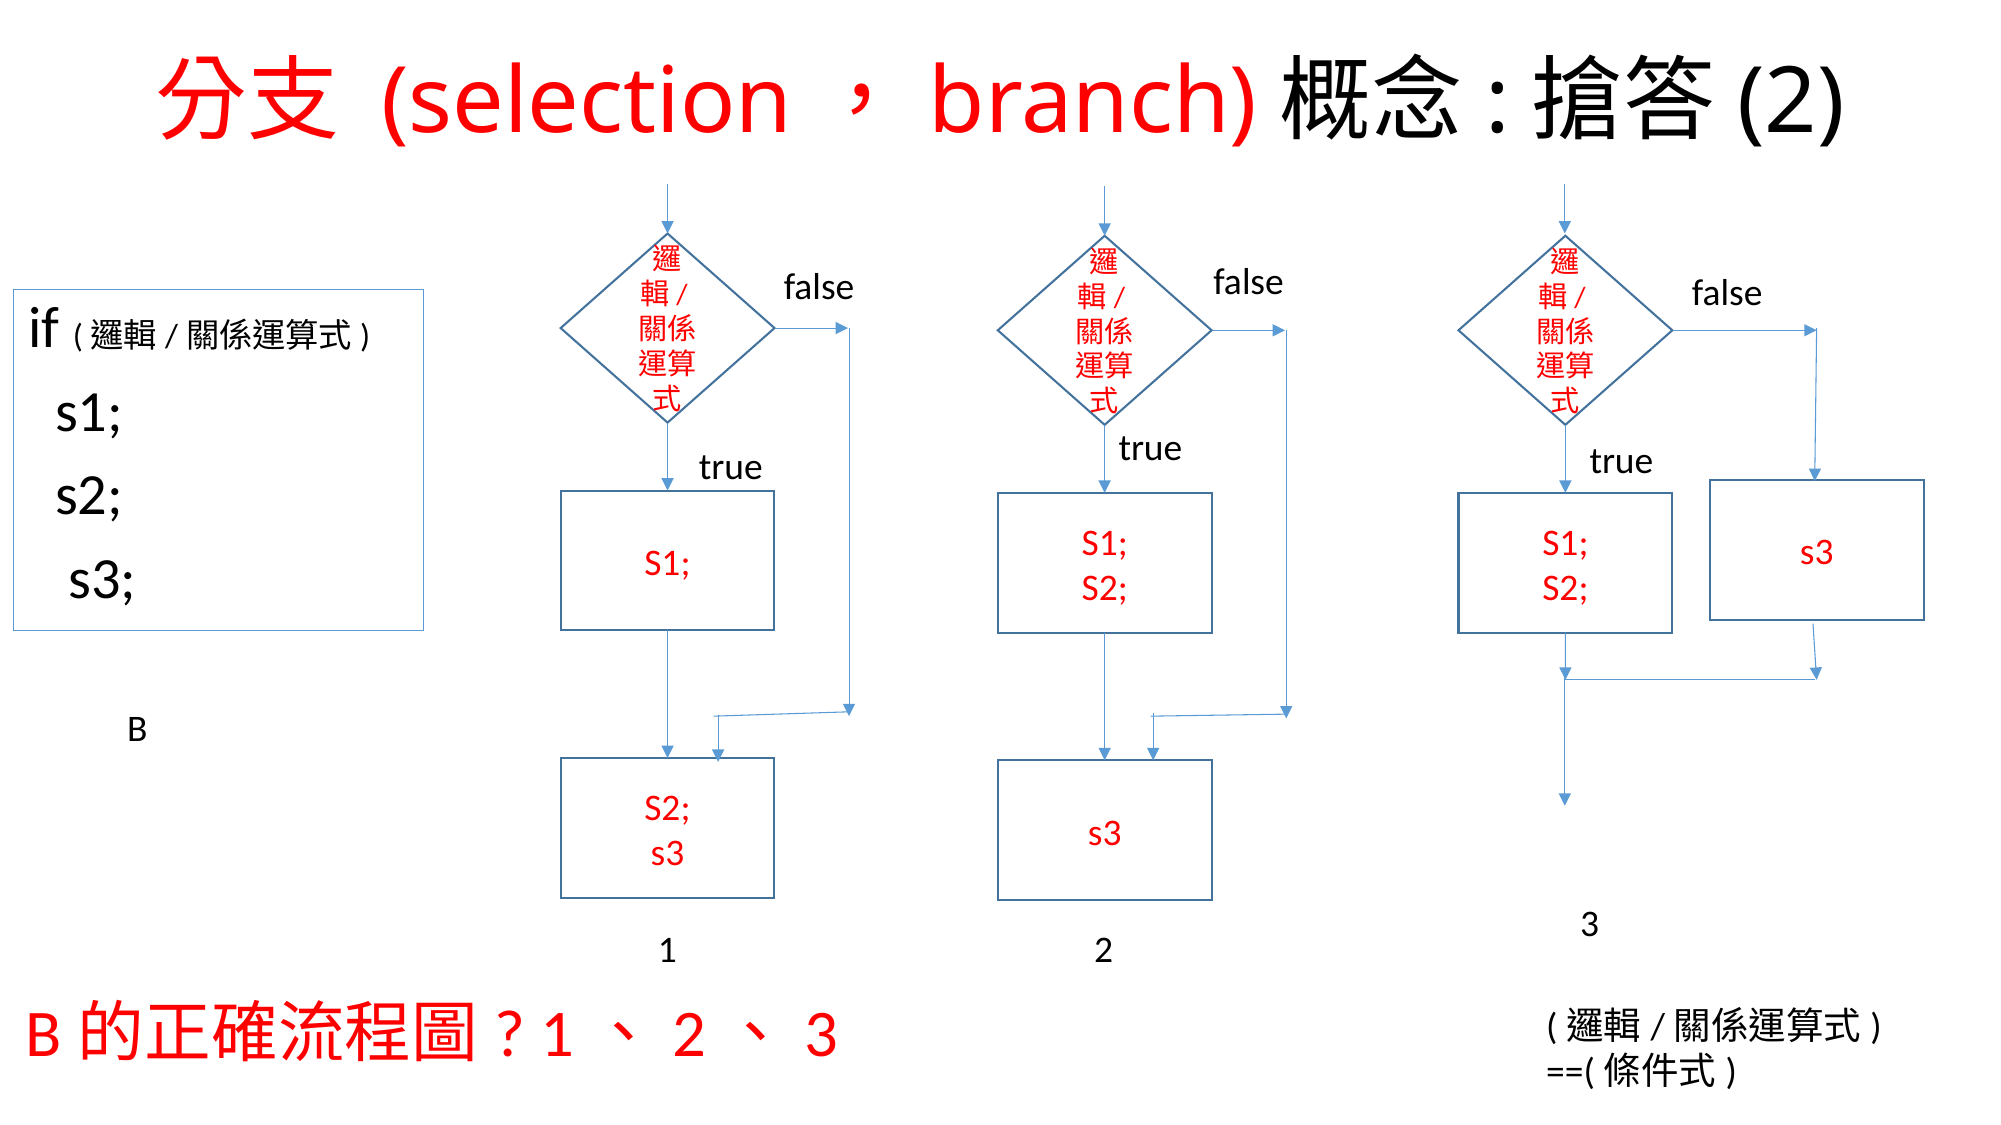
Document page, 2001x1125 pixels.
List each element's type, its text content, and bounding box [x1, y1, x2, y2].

text_box S1; S2; [1458, 492, 1673, 633]
text_box 邏輯/關係運算式 [1458, 235, 1673, 425]
text_box 1 [643, 917, 692, 977]
text_box s3 [997, 760, 1212, 901]
text_box 3 [1565, 891, 1614, 952]
text_box S2; s3 [560, 758, 775, 898]
text_box false [1198, 249, 1300, 310]
text_box true [1574, 428, 1669, 489]
text_box 邏輯/關係運算式 [997, 236, 1212, 424]
text_box S1; S2; [997, 492, 1212, 633]
text_box B的正確流程圖? 1、2、3 [10, 982, 886, 1078]
text_box false [1677, 260, 1778, 321]
text_box 邏輯/關係運算式 [560, 233, 775, 423]
text_box S1; [560, 490, 775, 631]
title 分支 (selection，branch)概念:搶答(2) [137, 0, 1863, 212]
text_box s3 [1709, 479, 1924, 620]
text_box true [1103, 415, 1198, 476]
text_box (邏輯/關係運算式) ==(條件式) [1523, 994, 1897, 1100]
text_box true [684, 434, 778, 495]
text_box false [769, 254, 870, 315]
text_box 2 [1079, 917, 1129, 978]
text_box if (邏輯/關係運算式) s1; s2; s3; [13, 289, 424, 631]
text_box B [112, 696, 163, 757]
